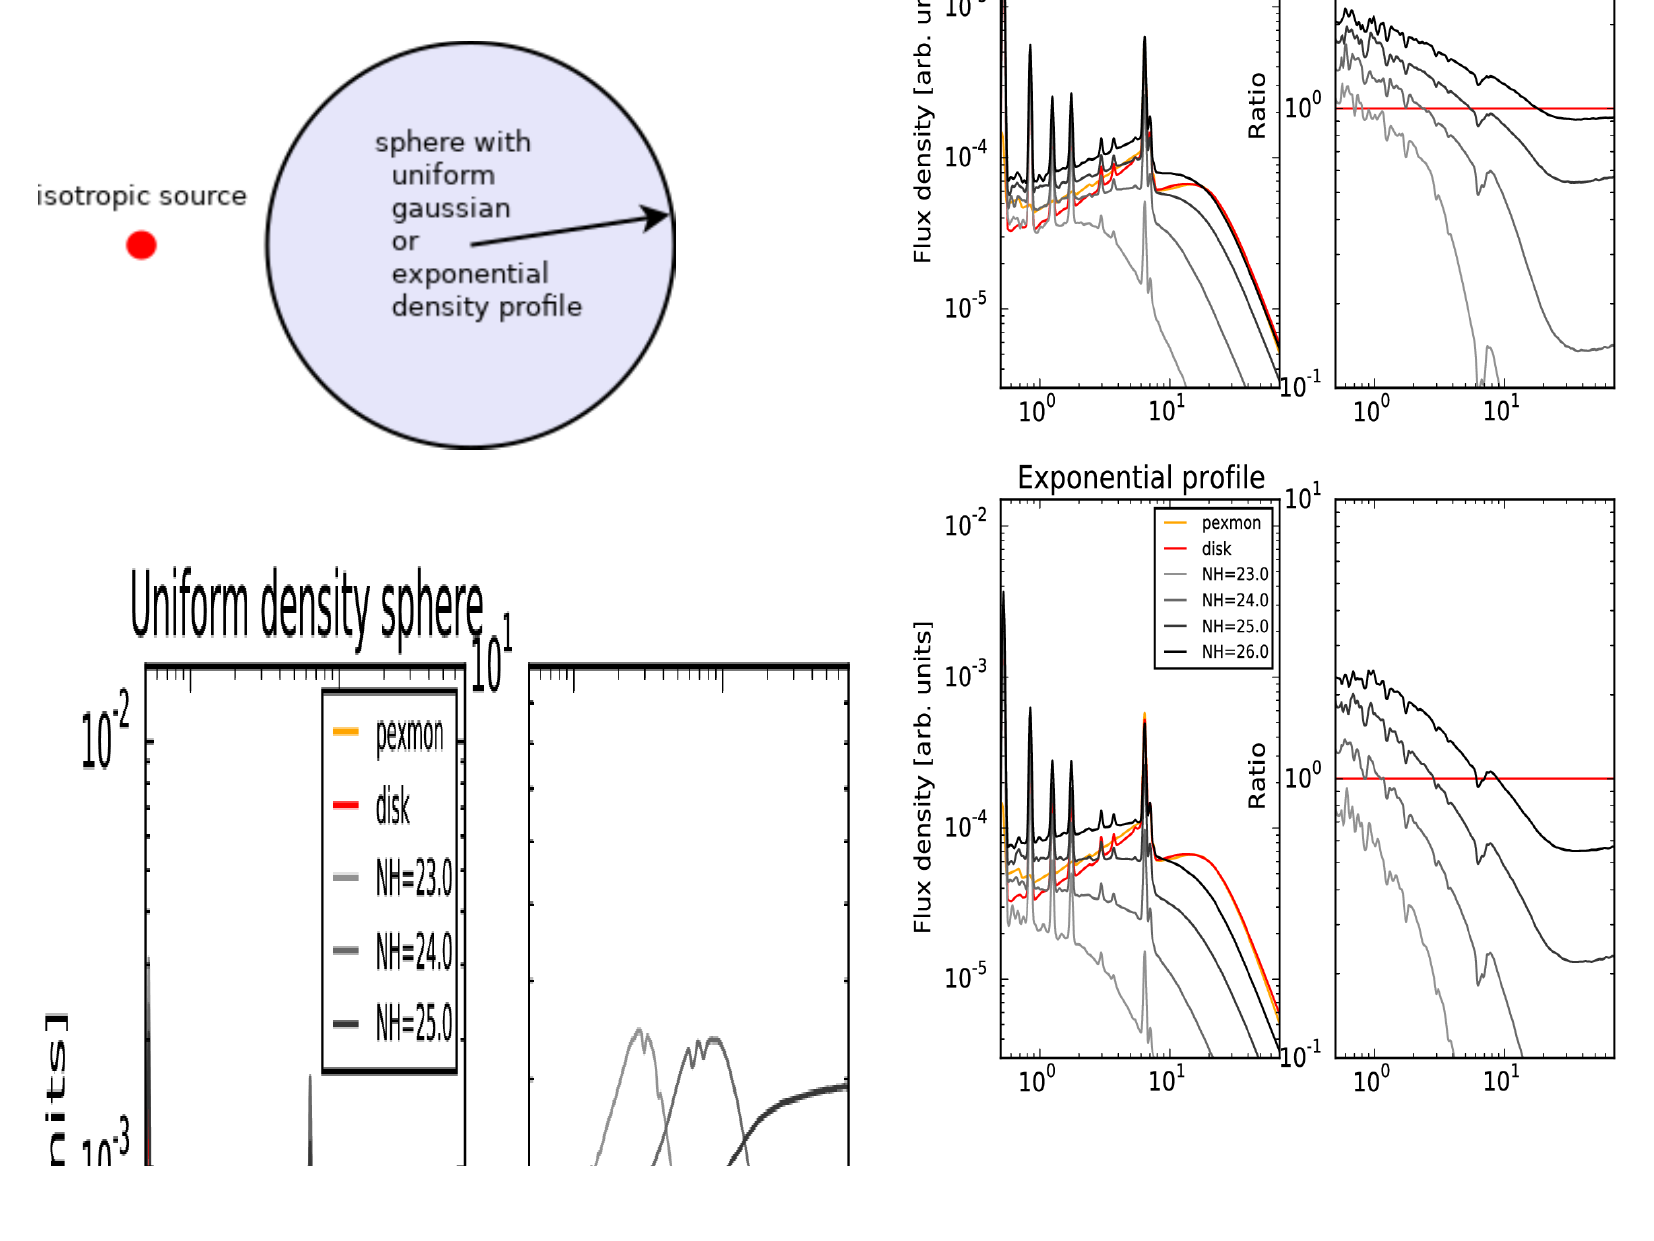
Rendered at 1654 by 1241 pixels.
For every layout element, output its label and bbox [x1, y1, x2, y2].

picture [30, 525, 863, 1166]
picture [900, 0, 1627, 1113]
picture [38, 41, 676, 451]
